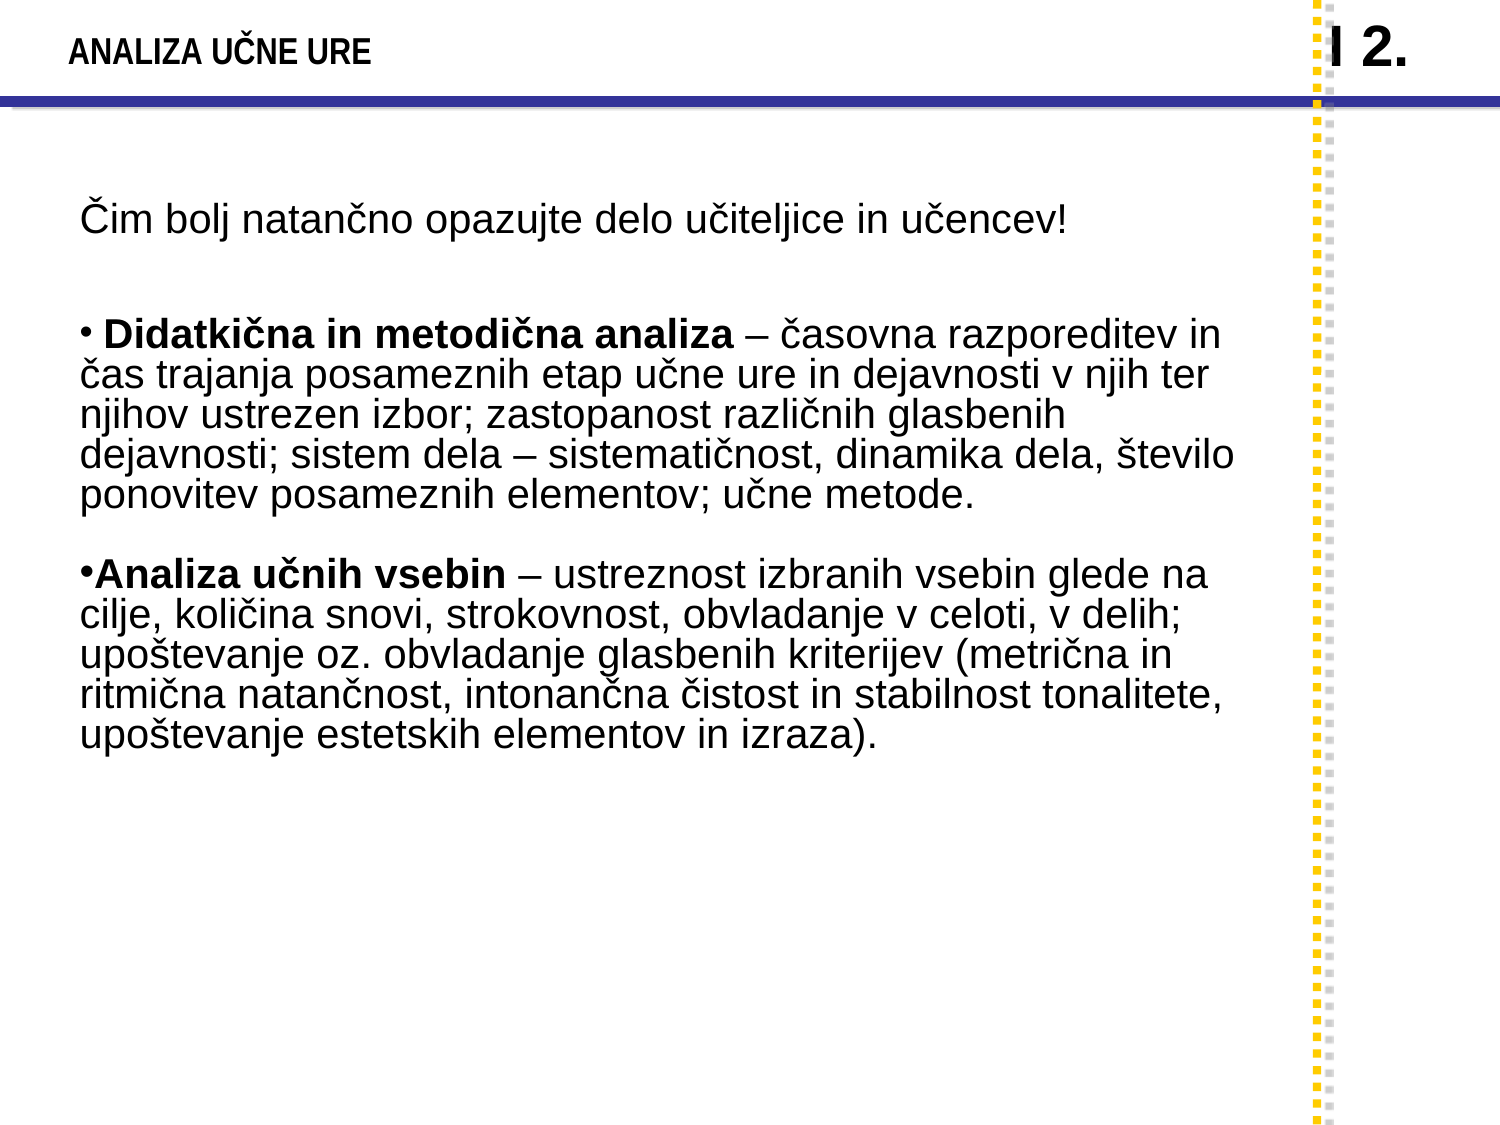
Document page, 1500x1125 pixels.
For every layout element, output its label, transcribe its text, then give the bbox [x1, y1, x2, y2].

text_box Didatkična in metodična analiza – časovna razporeditev in čas trajanja posameznih etap učne ure in dejavnosti v njih ter njihov ustrezen izbor; zastopanost različnih glasbenih dejavnosti; sistem dela – sistematičnost, dinamika dela, število ponovitev posameznih elementov; učne metode. Analiza učnih vsebin – ustreznost izbranih vsebin glede na cilje, količina snovi, strokovnost, obvladanje v celoti, v delih; upoštevanje oz. obvladanje glasbenih kriterijev (metrična in ritmična natančnost, intonančna čistost in stabilnost tonalitete, upoštevanje estetskih elementov in izraza). [64, 264, 1270, 765]
text_box ANALIZA UČNE URE [53, 18, 833, 80]
text_box Čim bolj natančno opazujte delo učiteljice in učencev! [64, 184, 1250, 251]
text_box I 2. [1313, 0, 1497, 141]
